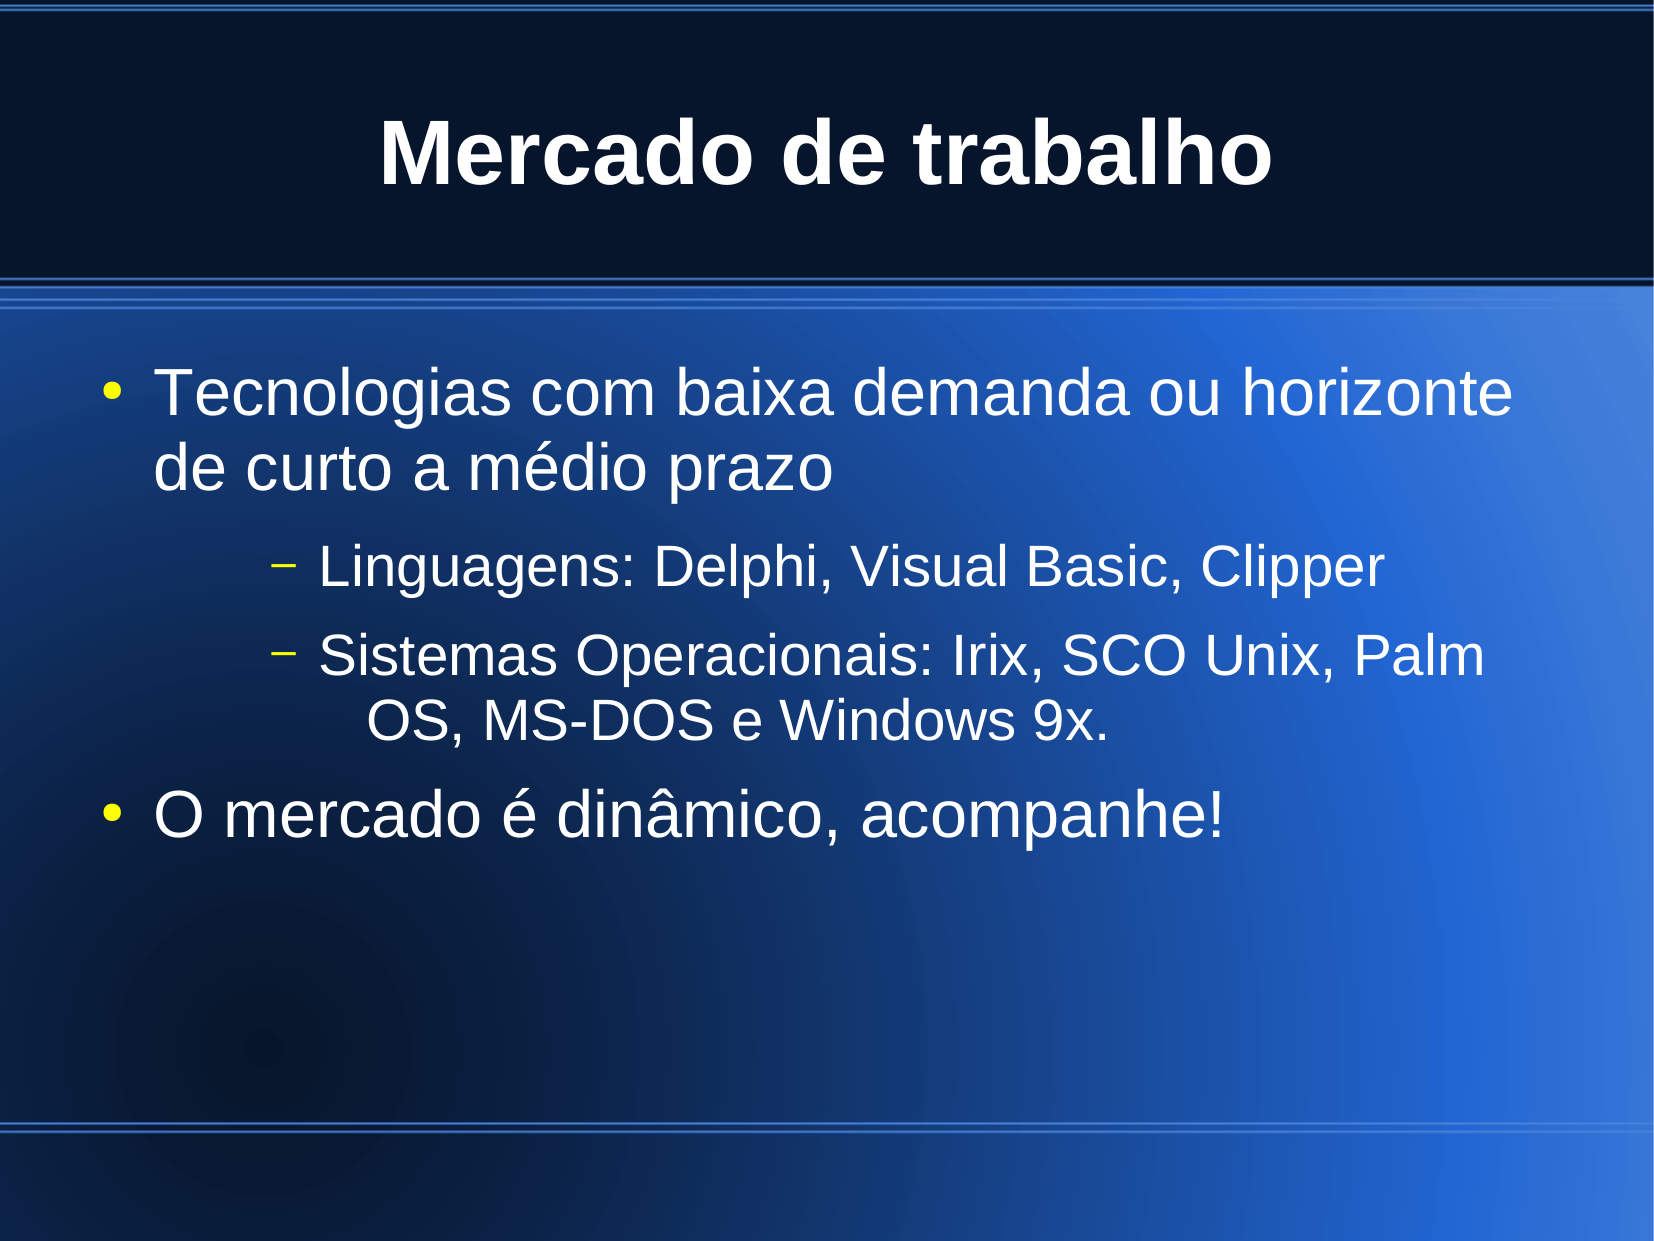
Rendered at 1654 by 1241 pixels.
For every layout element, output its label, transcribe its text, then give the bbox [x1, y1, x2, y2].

title Mercado de trabalho [82, 56, 1571, 250]
list Tecnologias com baixa demanda ou horizonte de curto a médio prazo Linguagens: Delphi, Visual Basic, Clipper Sistemas Operacionais: Irix, SCO Unix, Palm OS, MS-DOS e Windows 9x. O mercado é dinâmico, acompanhe! [82, 355, 1571, 1043]
picture [0, 0, 1654, 1241]
